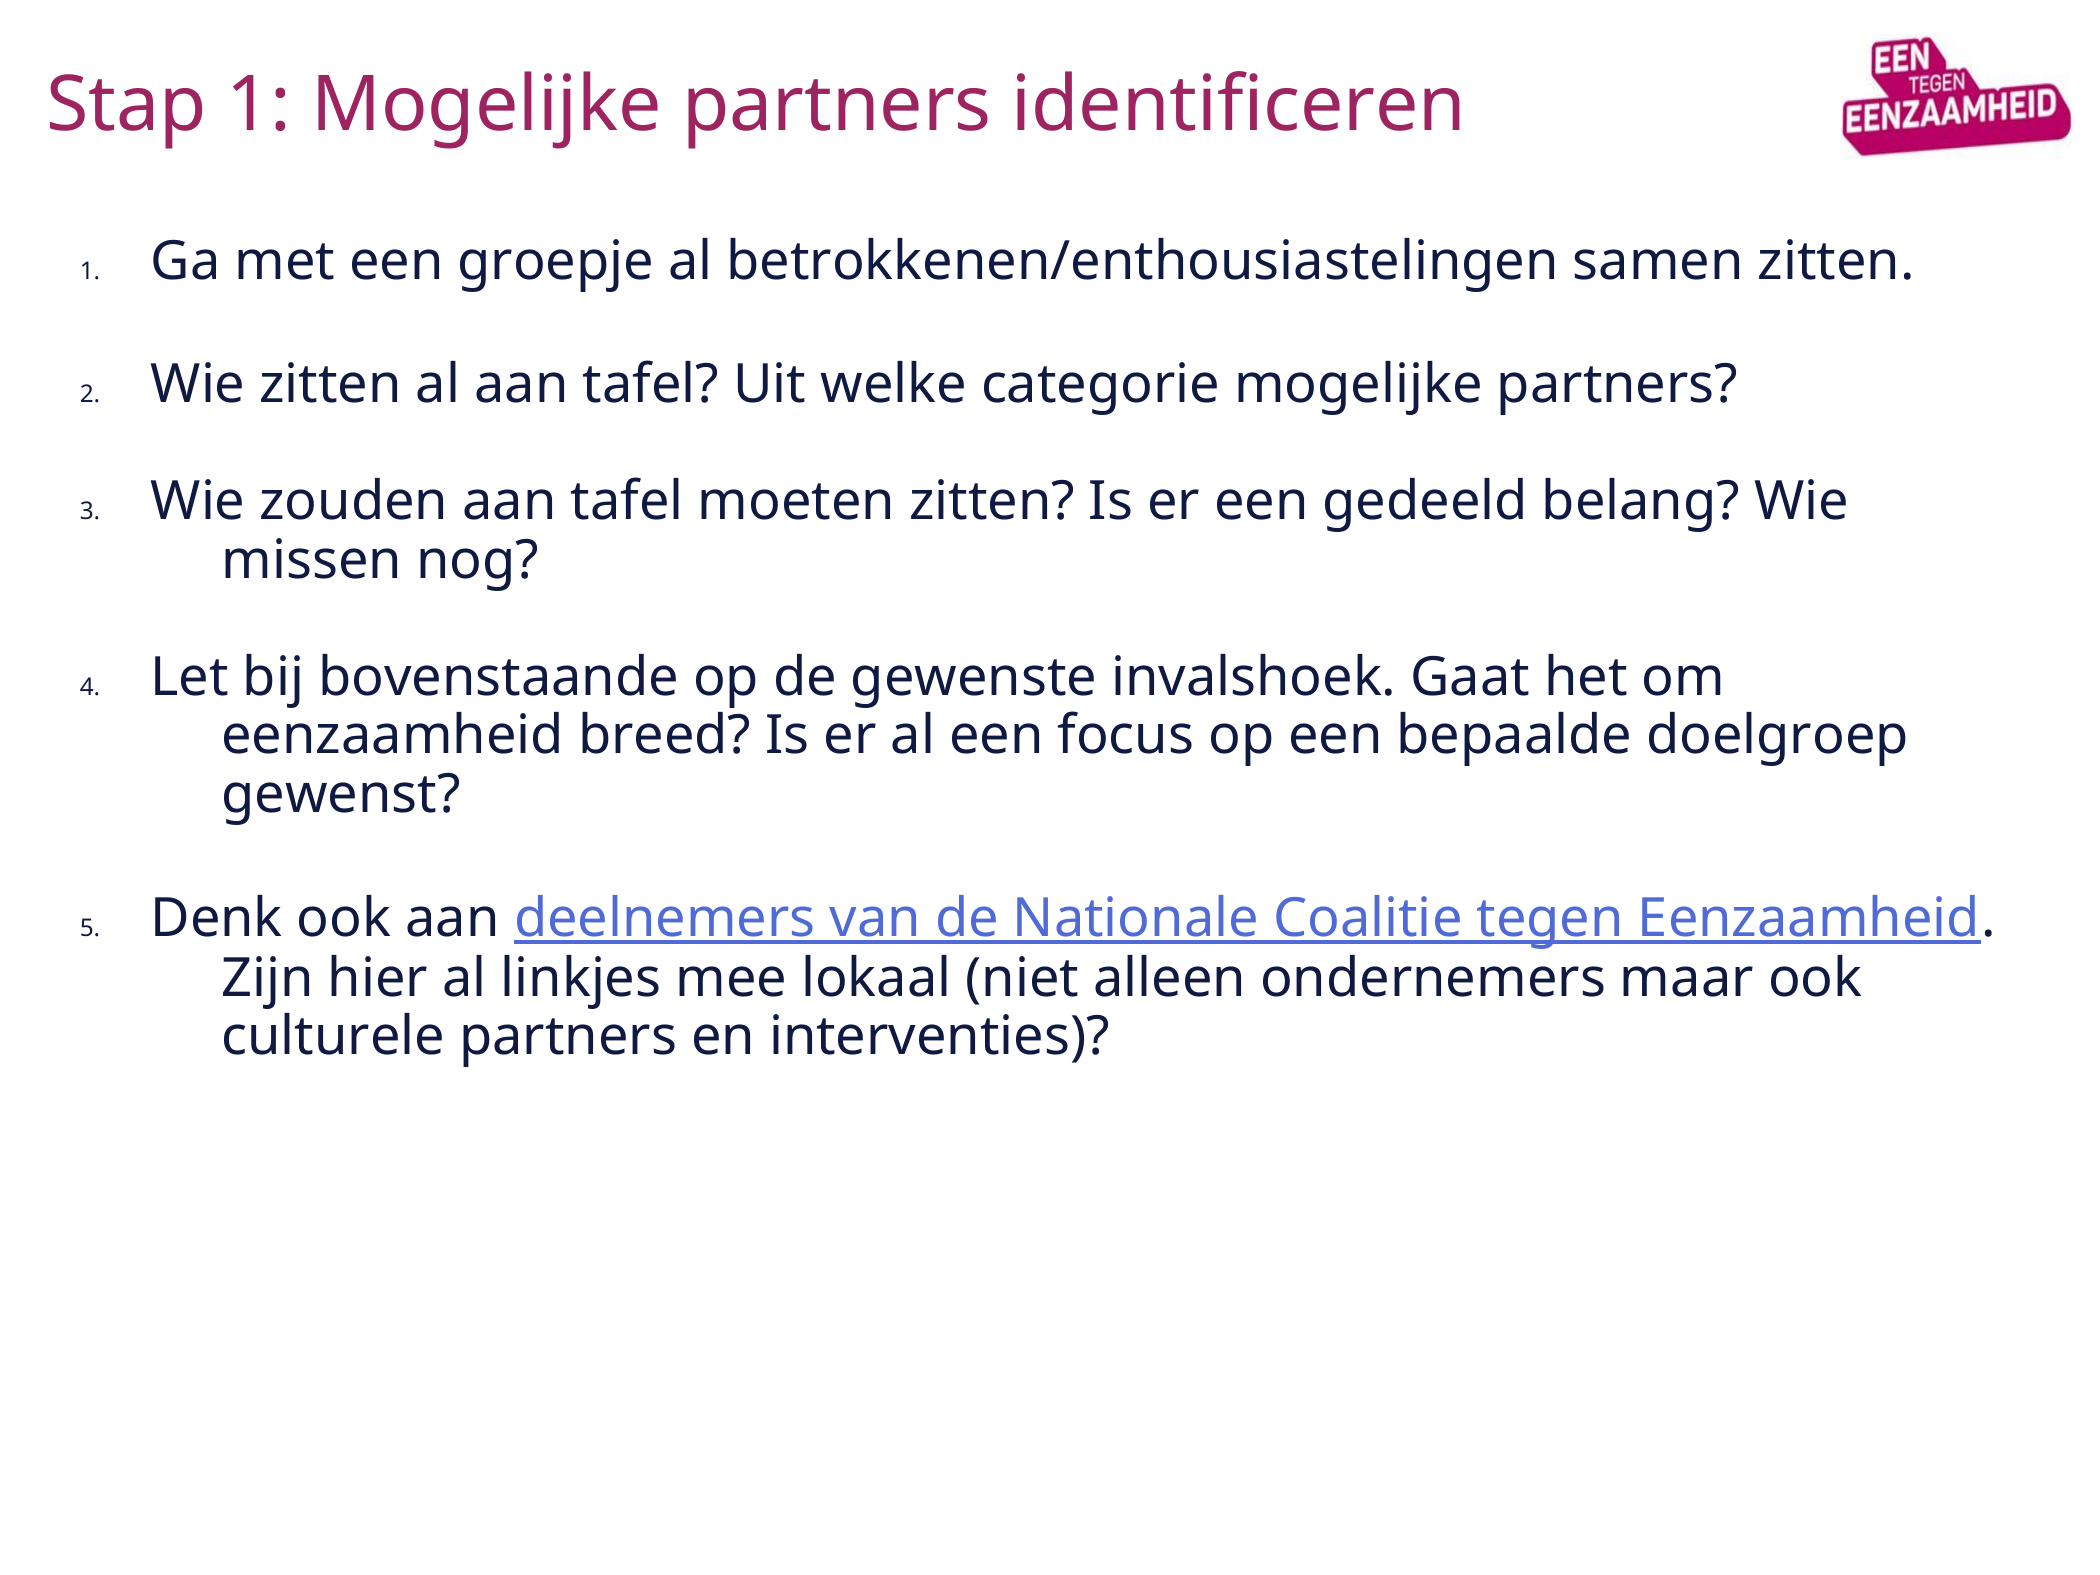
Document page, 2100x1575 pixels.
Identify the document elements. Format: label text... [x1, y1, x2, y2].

title Stap 1: Mogelijke partners identificeren [29, 15, 2076, 197]
list Ga met een groepje al betrokkenen/enthousiastelingen samen zitten. Wie zitten al aan tafel? Uit welke categorie mogelijke partners? Wie zouden aan tafel moeten zitten? Is er een gedeeld belang? Wie missen nog? Let bij bovenstaande op de gewenste invalshoek. Gaat het om eenzaamheid breed? Is er al een focus op een bepaalde doelgroep gewenst? Denk ook aan deelnemers van de Nationale Coalitie tegen Eenzaamheid. Zijn hier al linkjes mee lokaal (niet alleen ondernemers maar ook culturele partners en interventies)? [28, 214, 2021, 1575]
